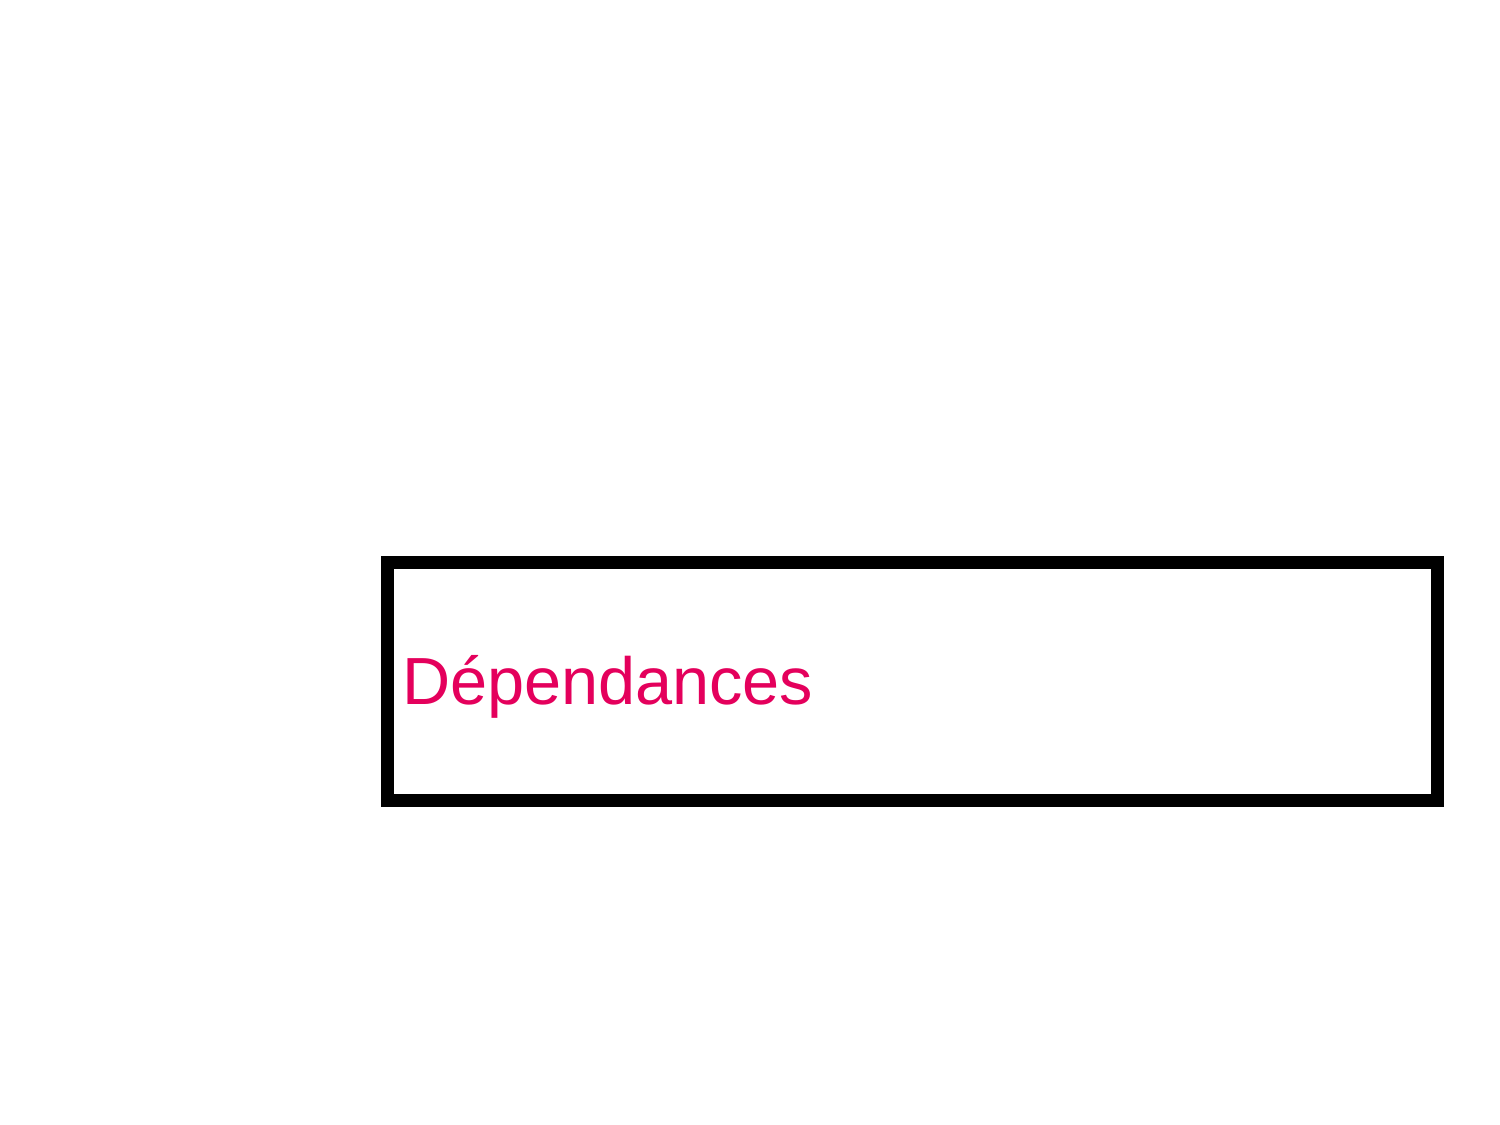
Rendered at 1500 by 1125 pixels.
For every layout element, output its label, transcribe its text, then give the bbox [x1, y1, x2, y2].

subtitle Dépendances [387, 562, 1438, 801]
